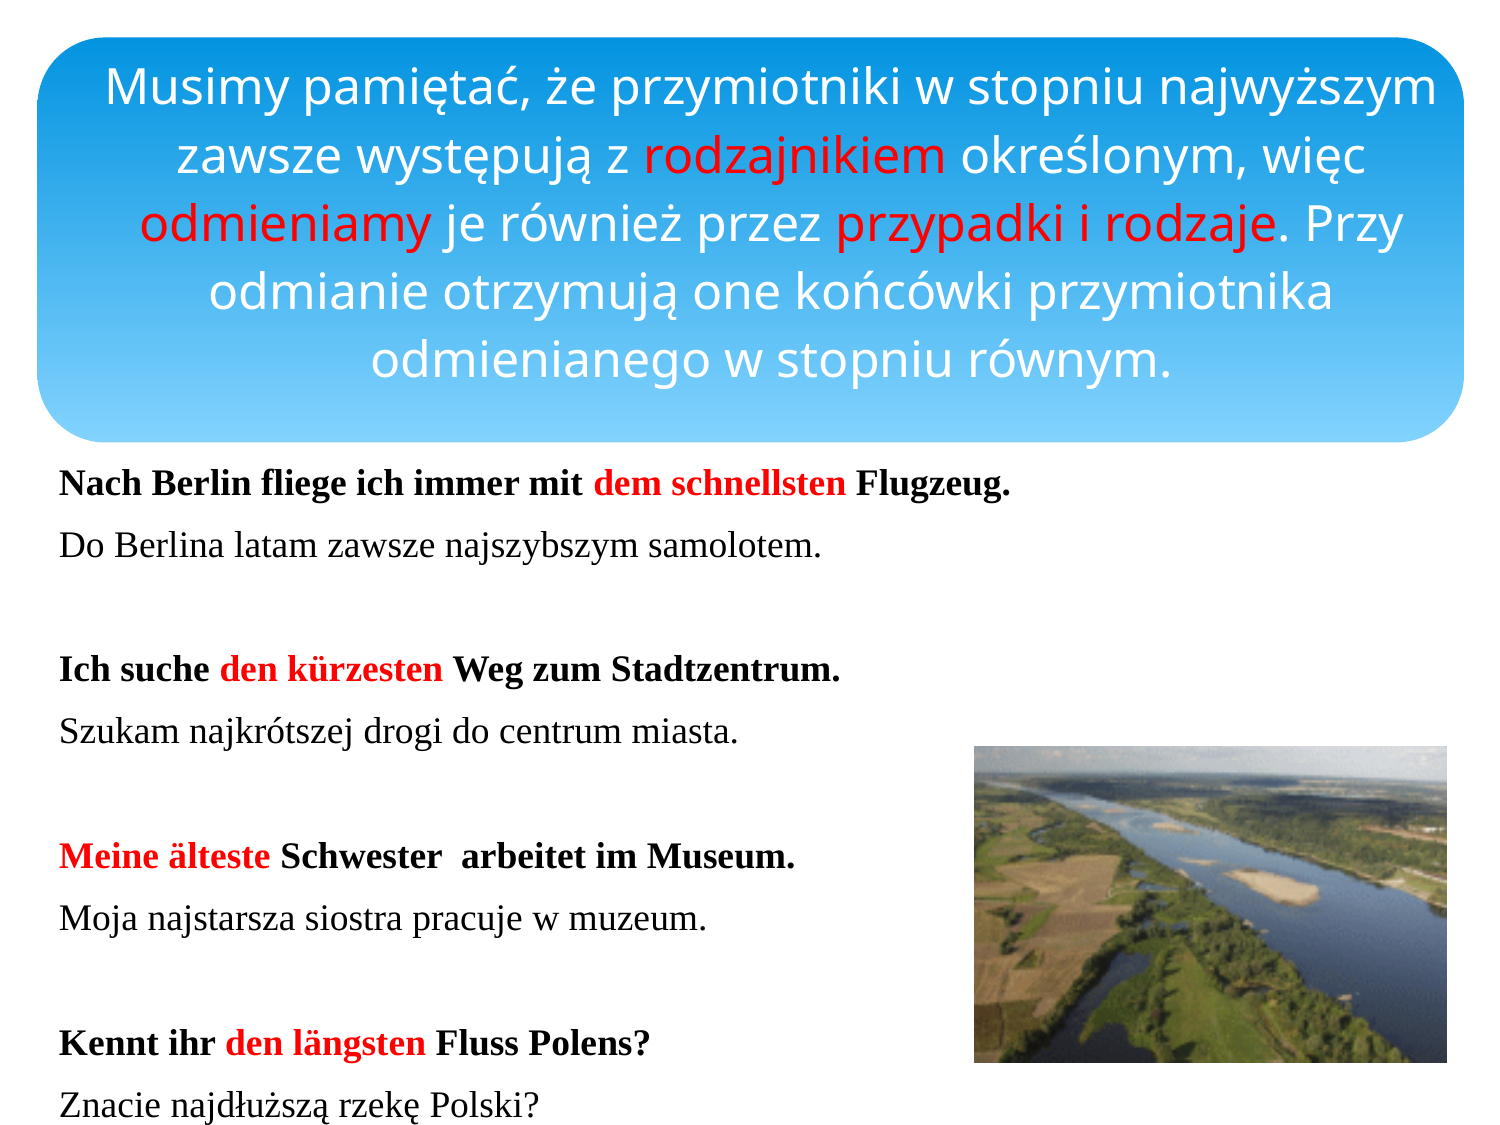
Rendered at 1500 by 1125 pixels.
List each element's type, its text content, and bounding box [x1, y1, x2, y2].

subtitle Nach Berlin fliege ich immer mit dem schnellsten Flugzeug. Do Berlina latam zawsze najszybszym samolotem. Ich suche den kürzesten Weg zum Stadtzentrum. Szukam najkrótszej drogi do centrum miasta. Meine älteste Schwester arbeitet im Museum. Moja najstarsza siostra pracuje w muzeum. Kennt ihr den längsten Fluss Polens? Znacie najdłuższą rzekę Polski? [59, 442, 1275, 1124]
title Musimy pamiętać, że przymiotniki w stopniu najwyższym zawsze występują z rodzajnikiem określonym, więc odmieniamy je również przez przypadki i rodzaje. Przy odmianie otrzymują one końcówki przymiotnika odmienianego w stopniu równym. [96, 100, 1447, 345]
picture [974, 746, 1447, 1063]
